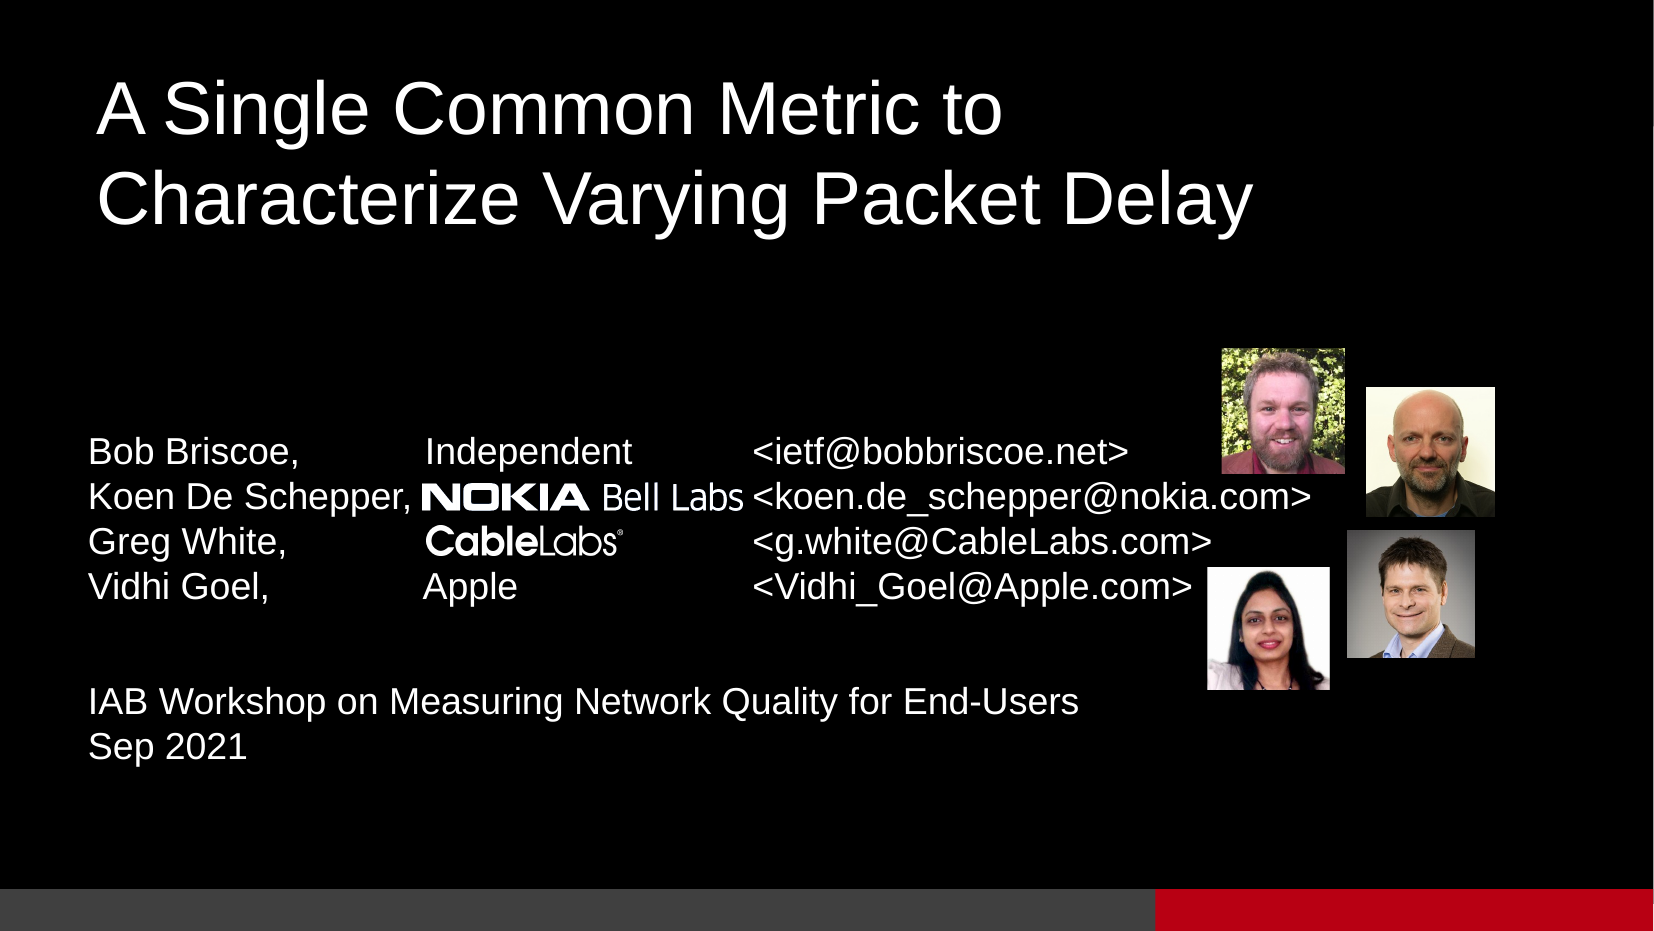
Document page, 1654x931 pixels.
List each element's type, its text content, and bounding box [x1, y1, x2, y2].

picture [1207, 567, 1330, 690]
picture [1221, 348, 1345, 474]
picture [1366, 387, 1495, 517]
text_box A Single Common Metric to Characterize Varying Packet Delay [81, 52, 1453, 233]
text_box Bob Briscoe, Independent <ietf@bobbriscoe.net> Koen De Schepper, N okia Bell Labs <koen.de_schepper@nokia.com> Greg White, CableLabs <g.white@CableLabs.com> Vidhi Goel, Apple <Vidhi_Goel@Apple.com> IAB Workshop on Measuring Network Quality for End-Users Sep 2021 [72, 419, 1417, 608]
picture [1347, 530, 1475, 658]
picture [414, 475, 752, 521]
picture [426, 525, 623, 556]
